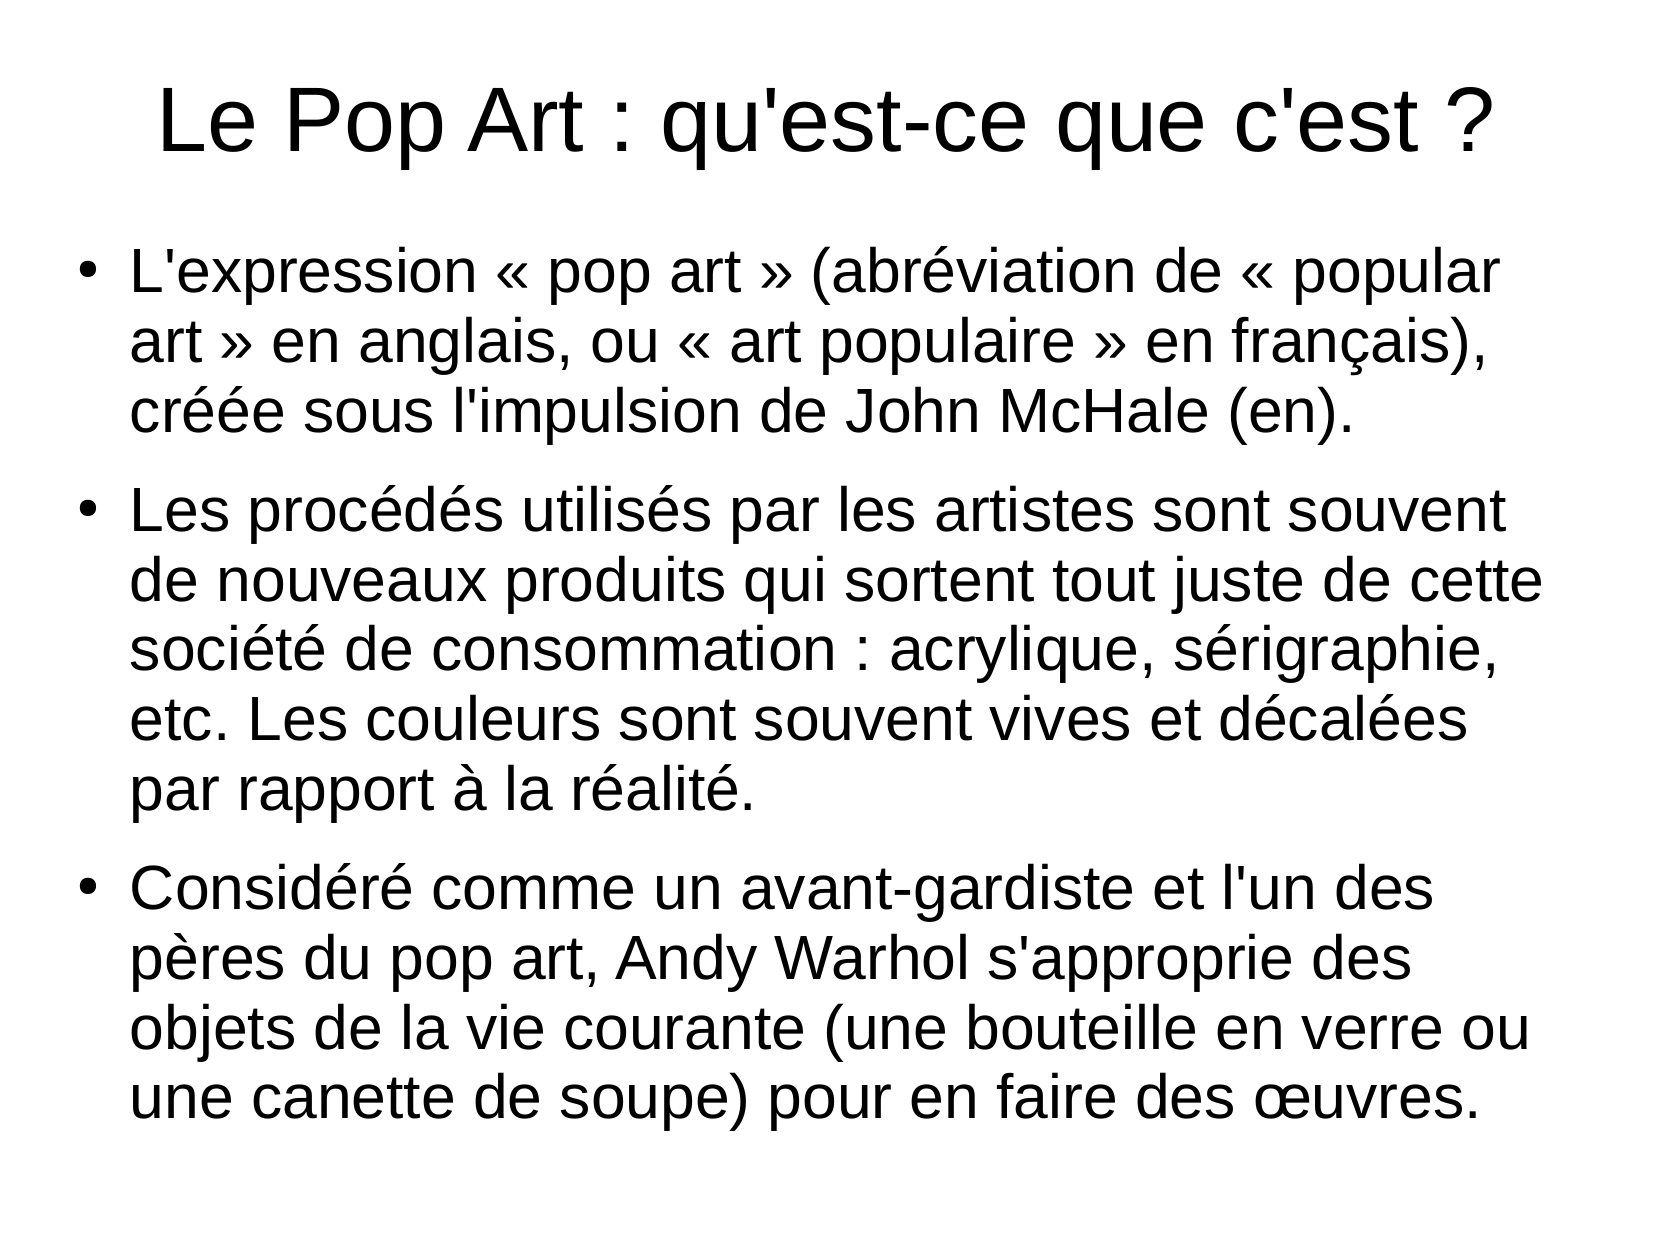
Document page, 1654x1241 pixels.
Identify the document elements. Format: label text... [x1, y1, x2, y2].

list L'expression « pop art » (abréviation de « popular art » en anglais, ou « art populaire » en français), créée sous l'impulsion de John McHale (en). Les procédés utilisés par les artistes sont souvent de nouveaux produits qui sortent tout juste de cette société de consommation : acrylique, sérigraphie, etc. Les couleurs sont souvent vives et décalées par rapport à la réalité. Considéré comme un avant-gardiste et l'un des pères du pop art, Andy Warhol s'approprie des objets de la vie courante (une bouteille en verre ou une canette de soupe) pour en faire des œuvres. [59, 236, 1548, 1130]
title Le Pop Art : qu'est-ce que c'est ? [82, 49, 1571, 189]
